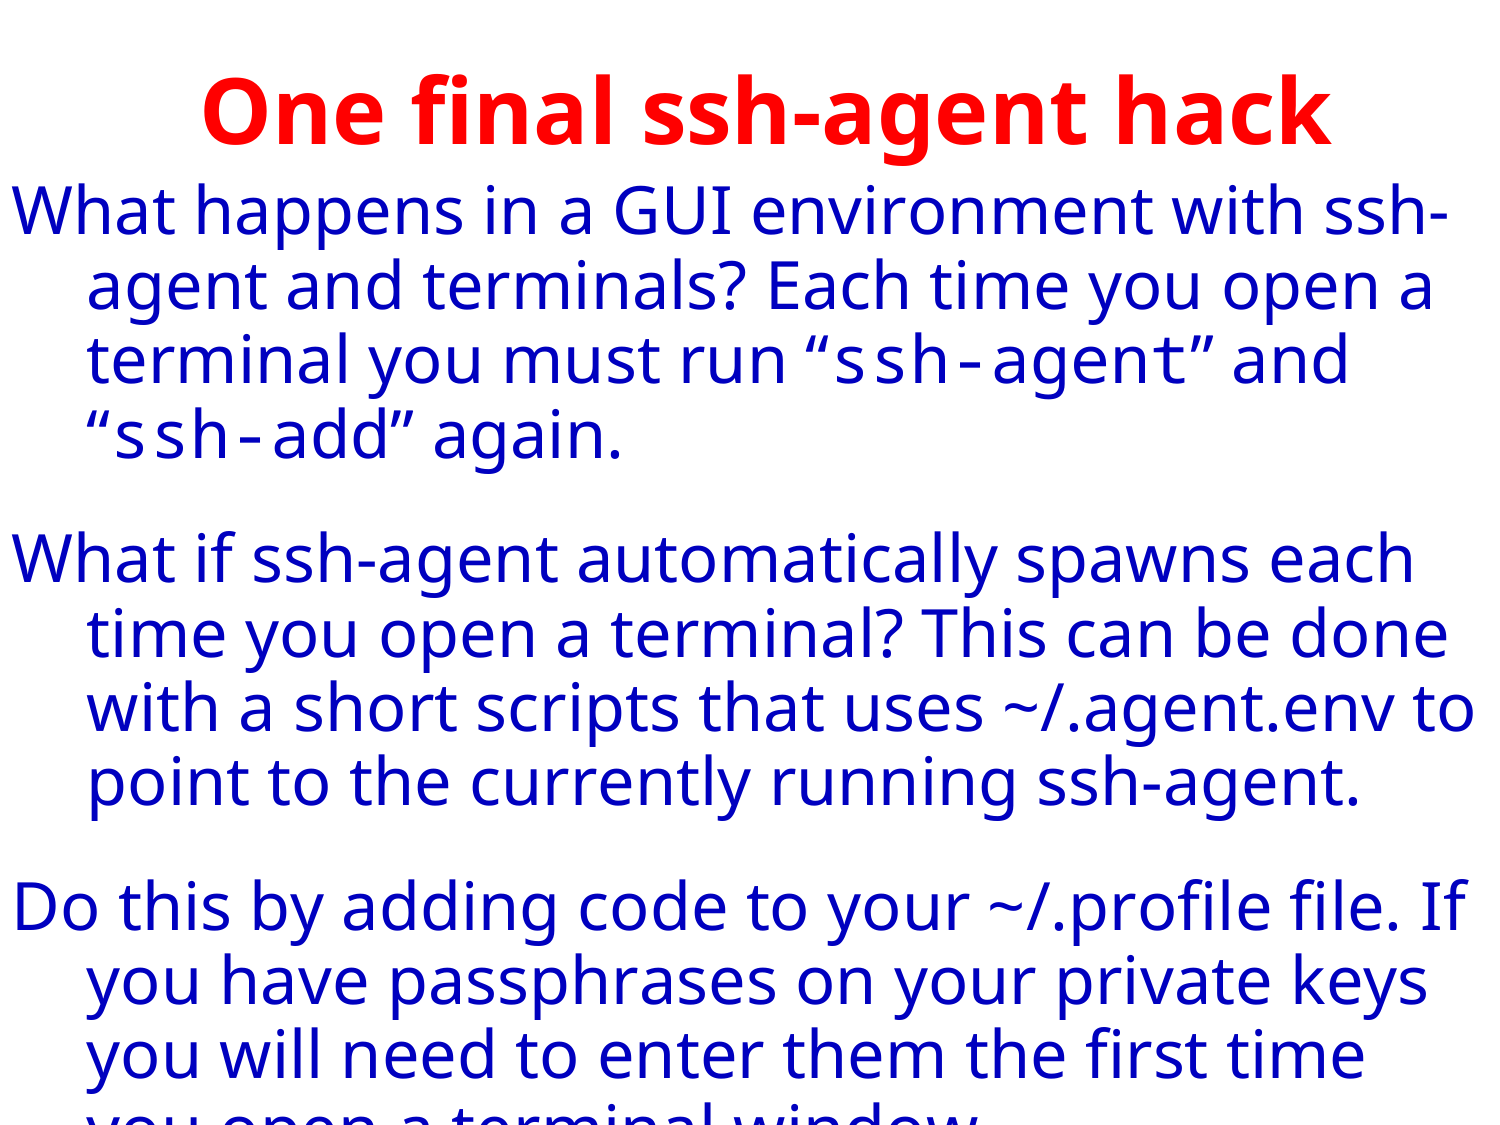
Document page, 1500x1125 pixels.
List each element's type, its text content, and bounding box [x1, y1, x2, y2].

list What happens in a GUI environment with ssh-agent and terminals? Each time you open a terminal you must run “ssh-agent” and “ssh-add” again. What if ssh-agent automatically spawns each time you open a terminal? This can be done with a short scripts that uses ~/.agent.env to point to the currently running ssh-agent. Do this by adding code to your ~/.profile file. If you have passphrases on your private keys you will need to enter them the first time you open a terminal window. [11, 175, 1480, 1092]
title One final ssh-agent hack [71, 46, 1462, 169]
